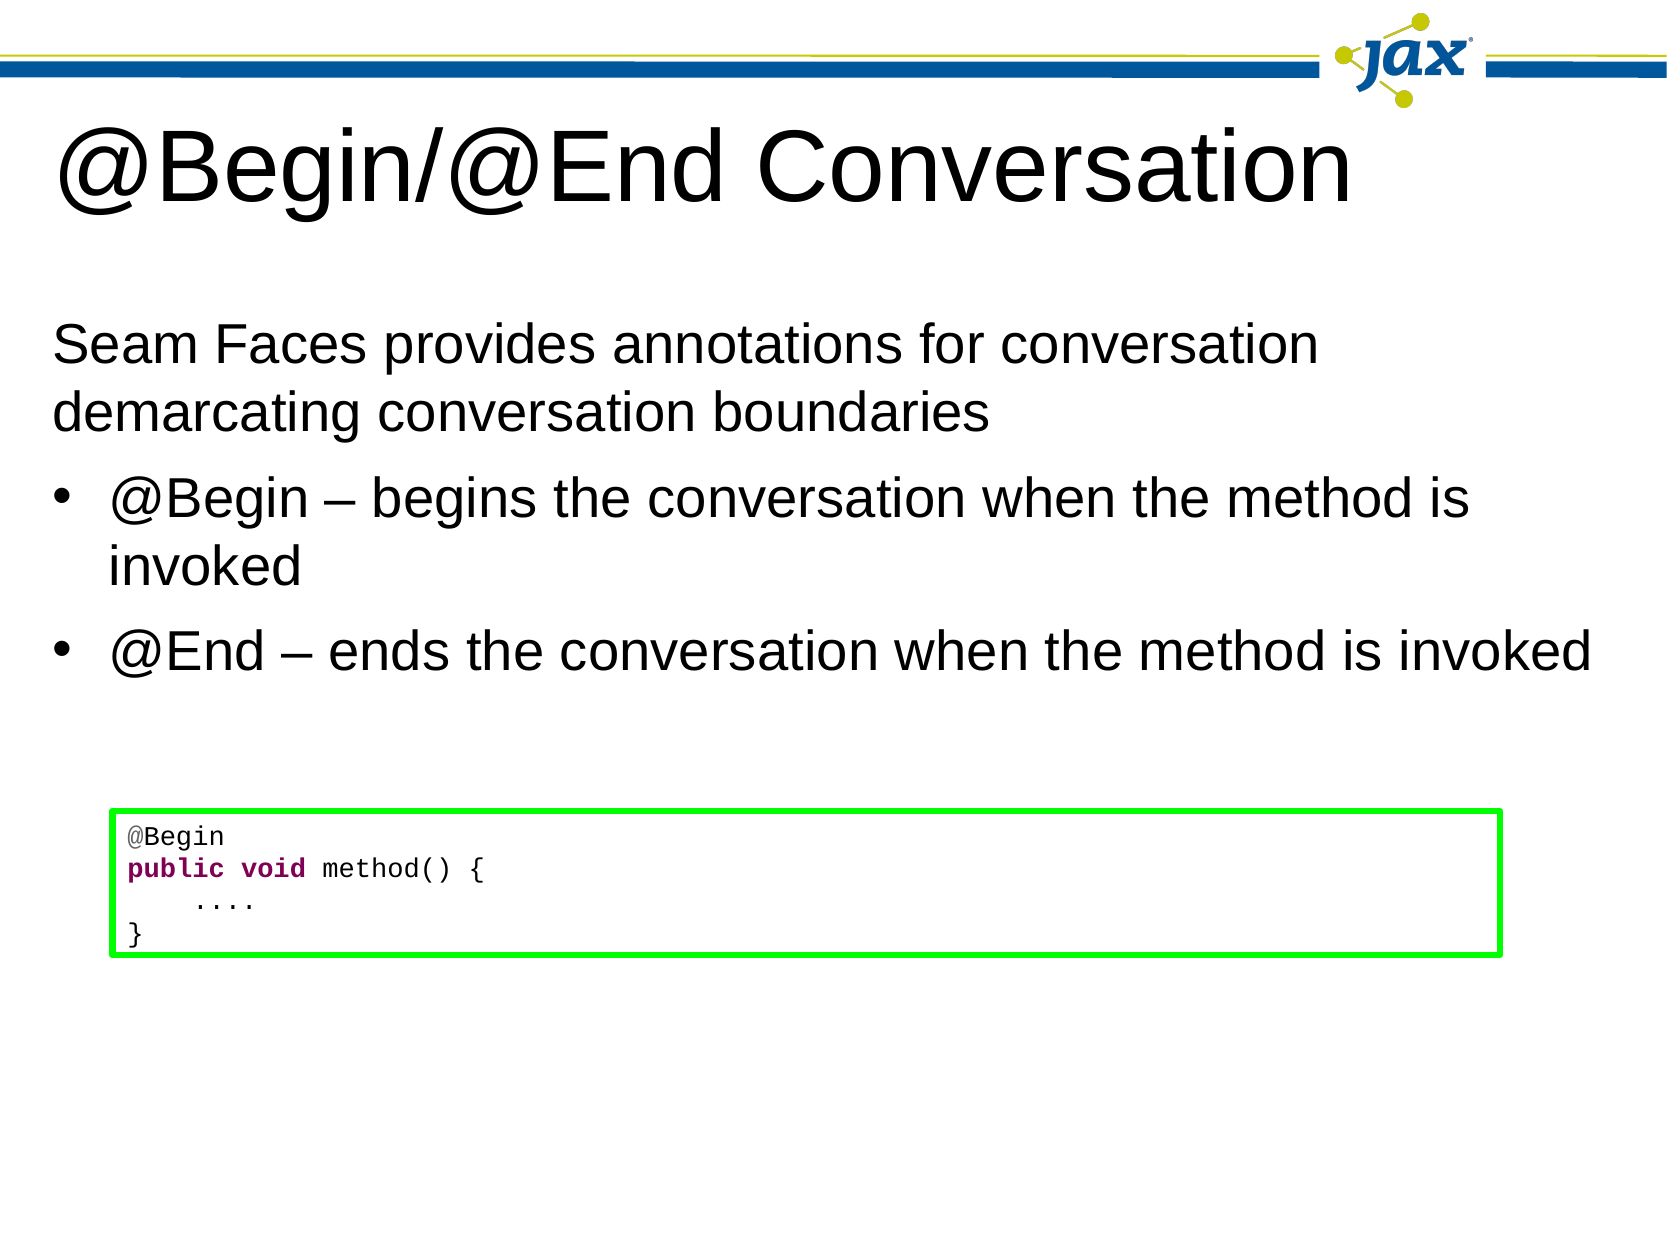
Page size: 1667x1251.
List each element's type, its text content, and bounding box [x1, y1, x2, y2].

picture [1335, 13, 1473, 91]
list Seam Faces provides annotations for conversation demarcating conversation boundaries @Begin – begins the conversation when the method is invoked @End – ends the conversation when the method is invoked [37, 300, 1613, 1126]
title @Begin/@End Conversation [37, 91, 1651, 230]
